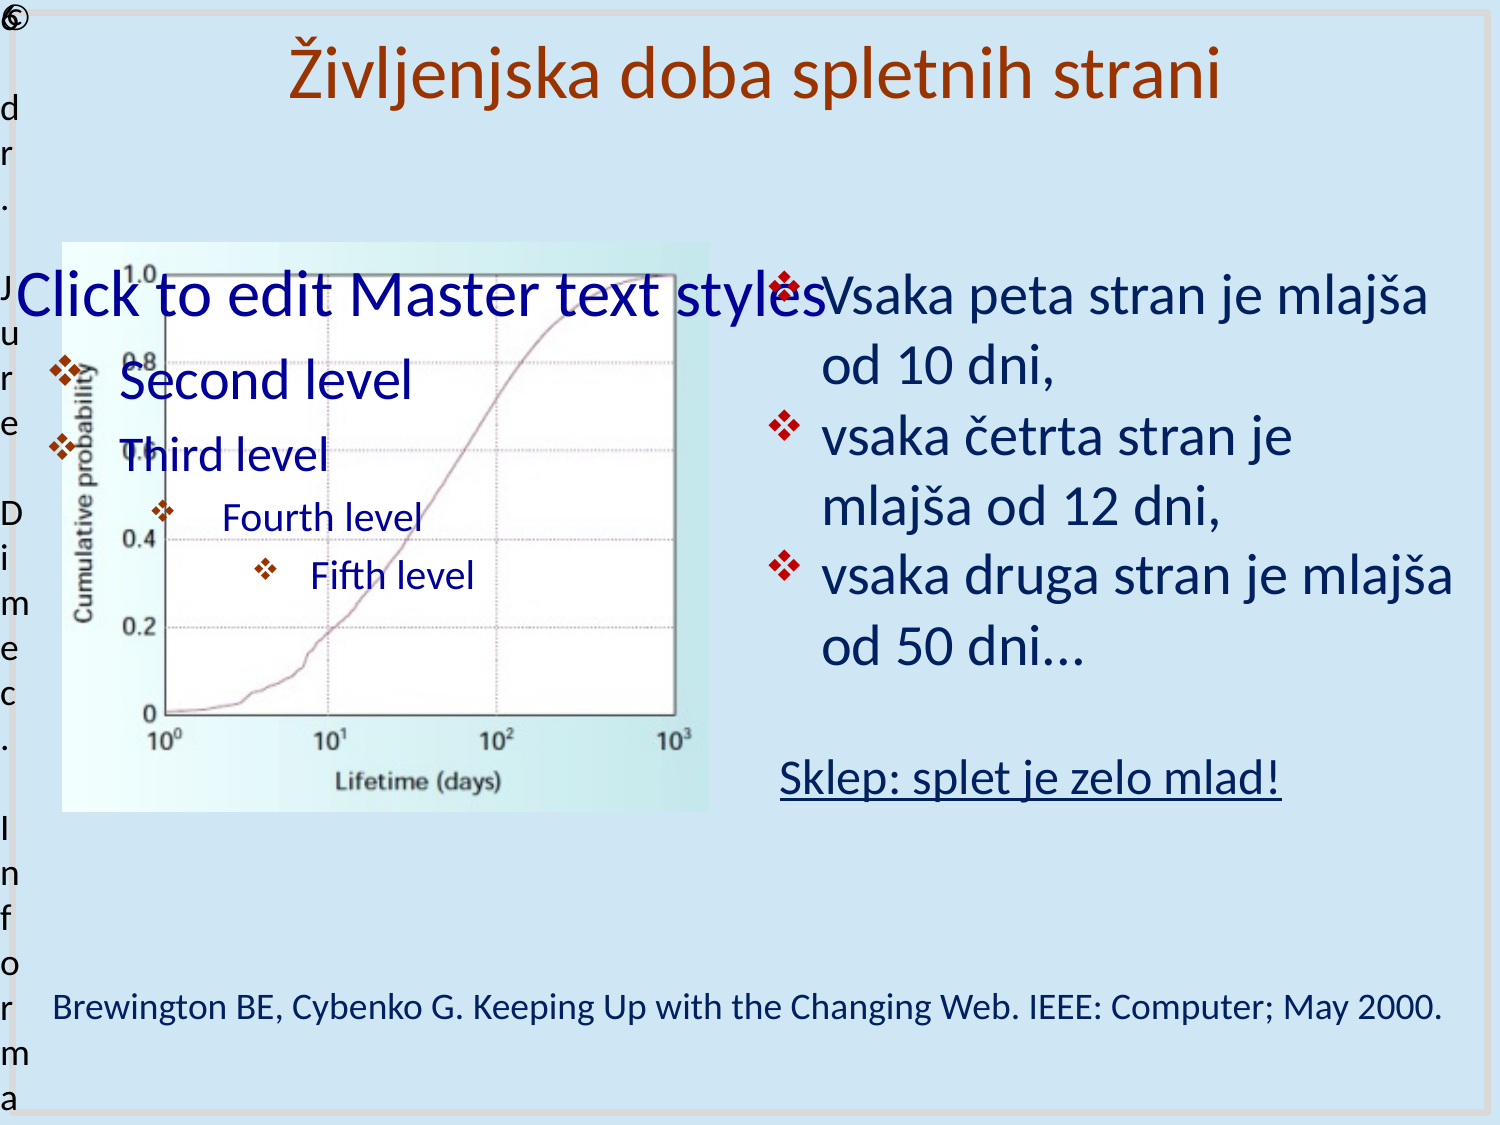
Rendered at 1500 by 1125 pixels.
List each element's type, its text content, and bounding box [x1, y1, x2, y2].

text_box Sklep: splet je zelo mlad! [764, 736, 1297, 812]
text_box Vsaka peta stran je mlajša od 10 dni, vsaka četrta stran je mlajša od 12 dni, vsaka druga stran je mlajša od 50 dni... [749, 249, 1473, 754]
title Življenjska doba spletnih strani [37, 12, 1475, 125]
picture [62, 242, 709, 812]
text_box Brewington BE, Cybenko G. Keeping Up with the Changing Web. IEEE: Computer; May 2000. [37, 974, 1463, 1035]
